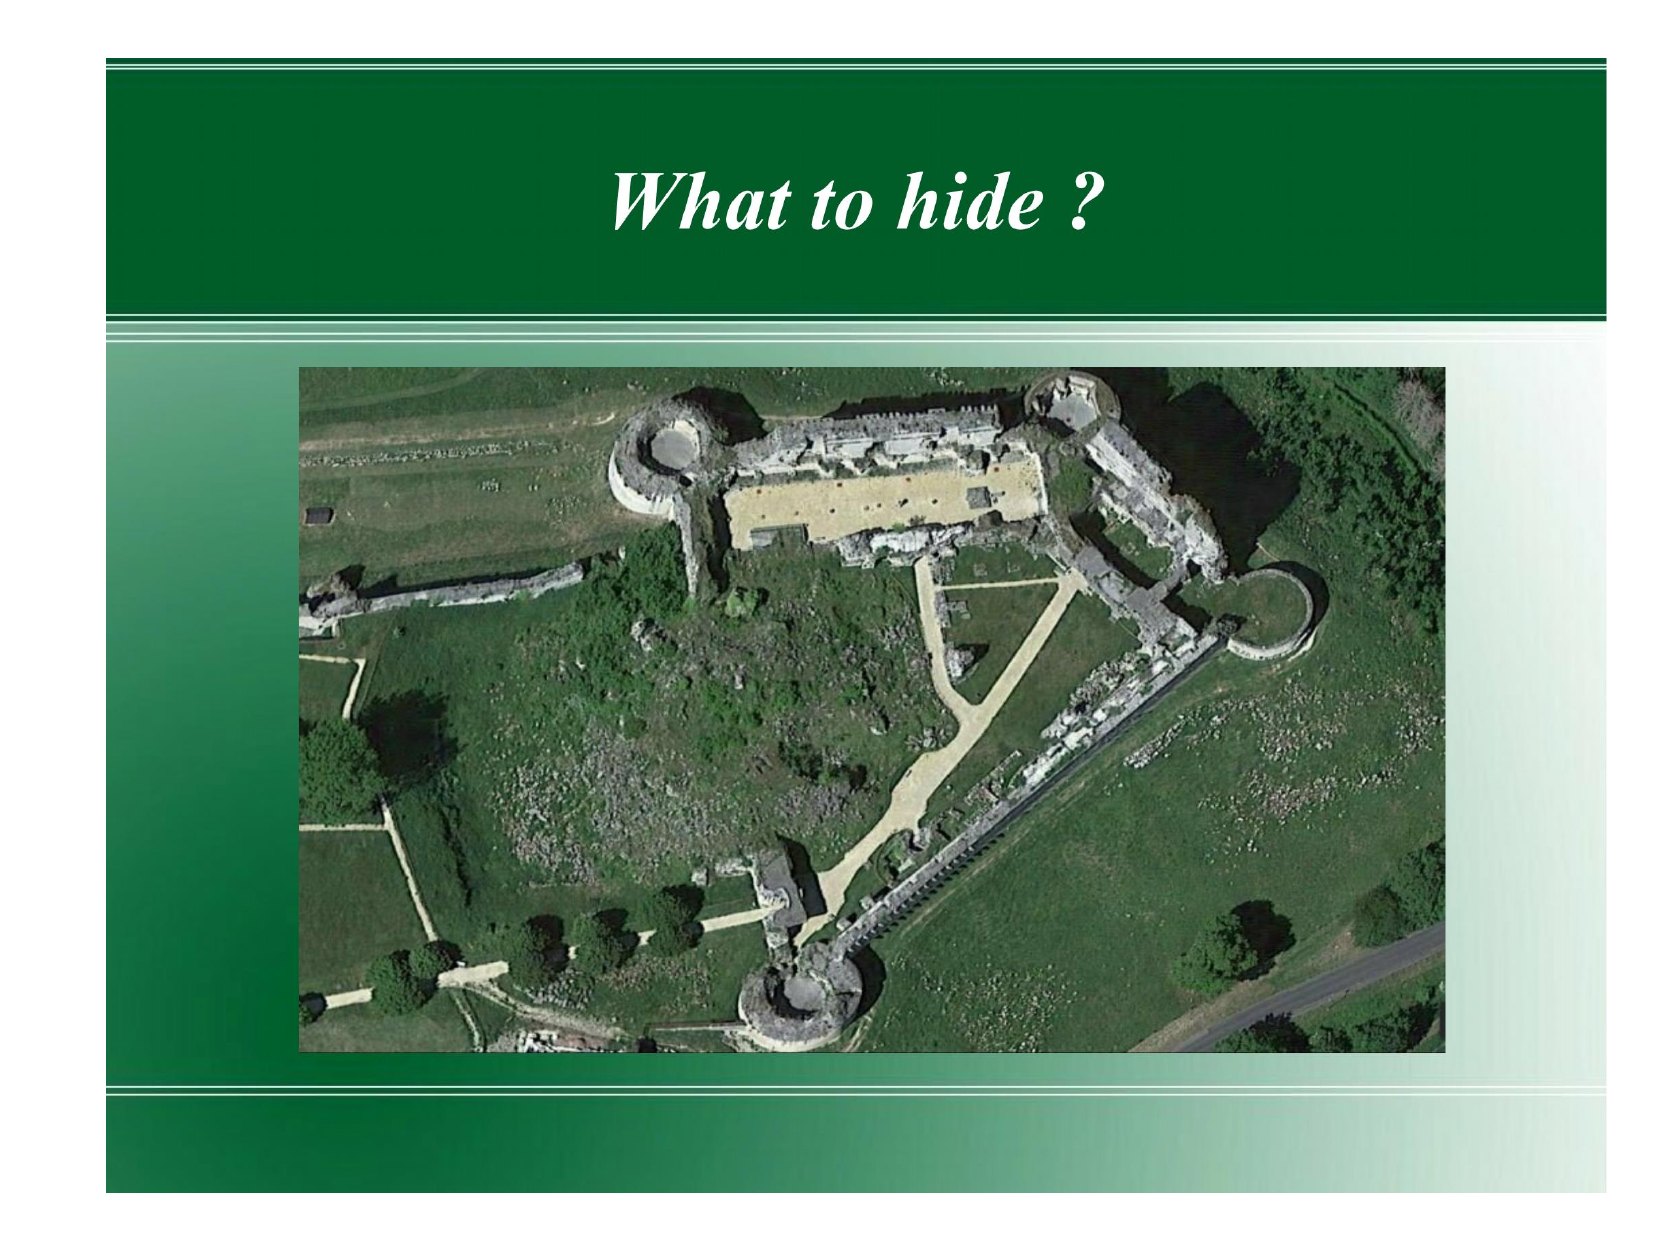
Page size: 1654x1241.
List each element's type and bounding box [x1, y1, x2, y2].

picture [106, 58, 1607, 1193]
